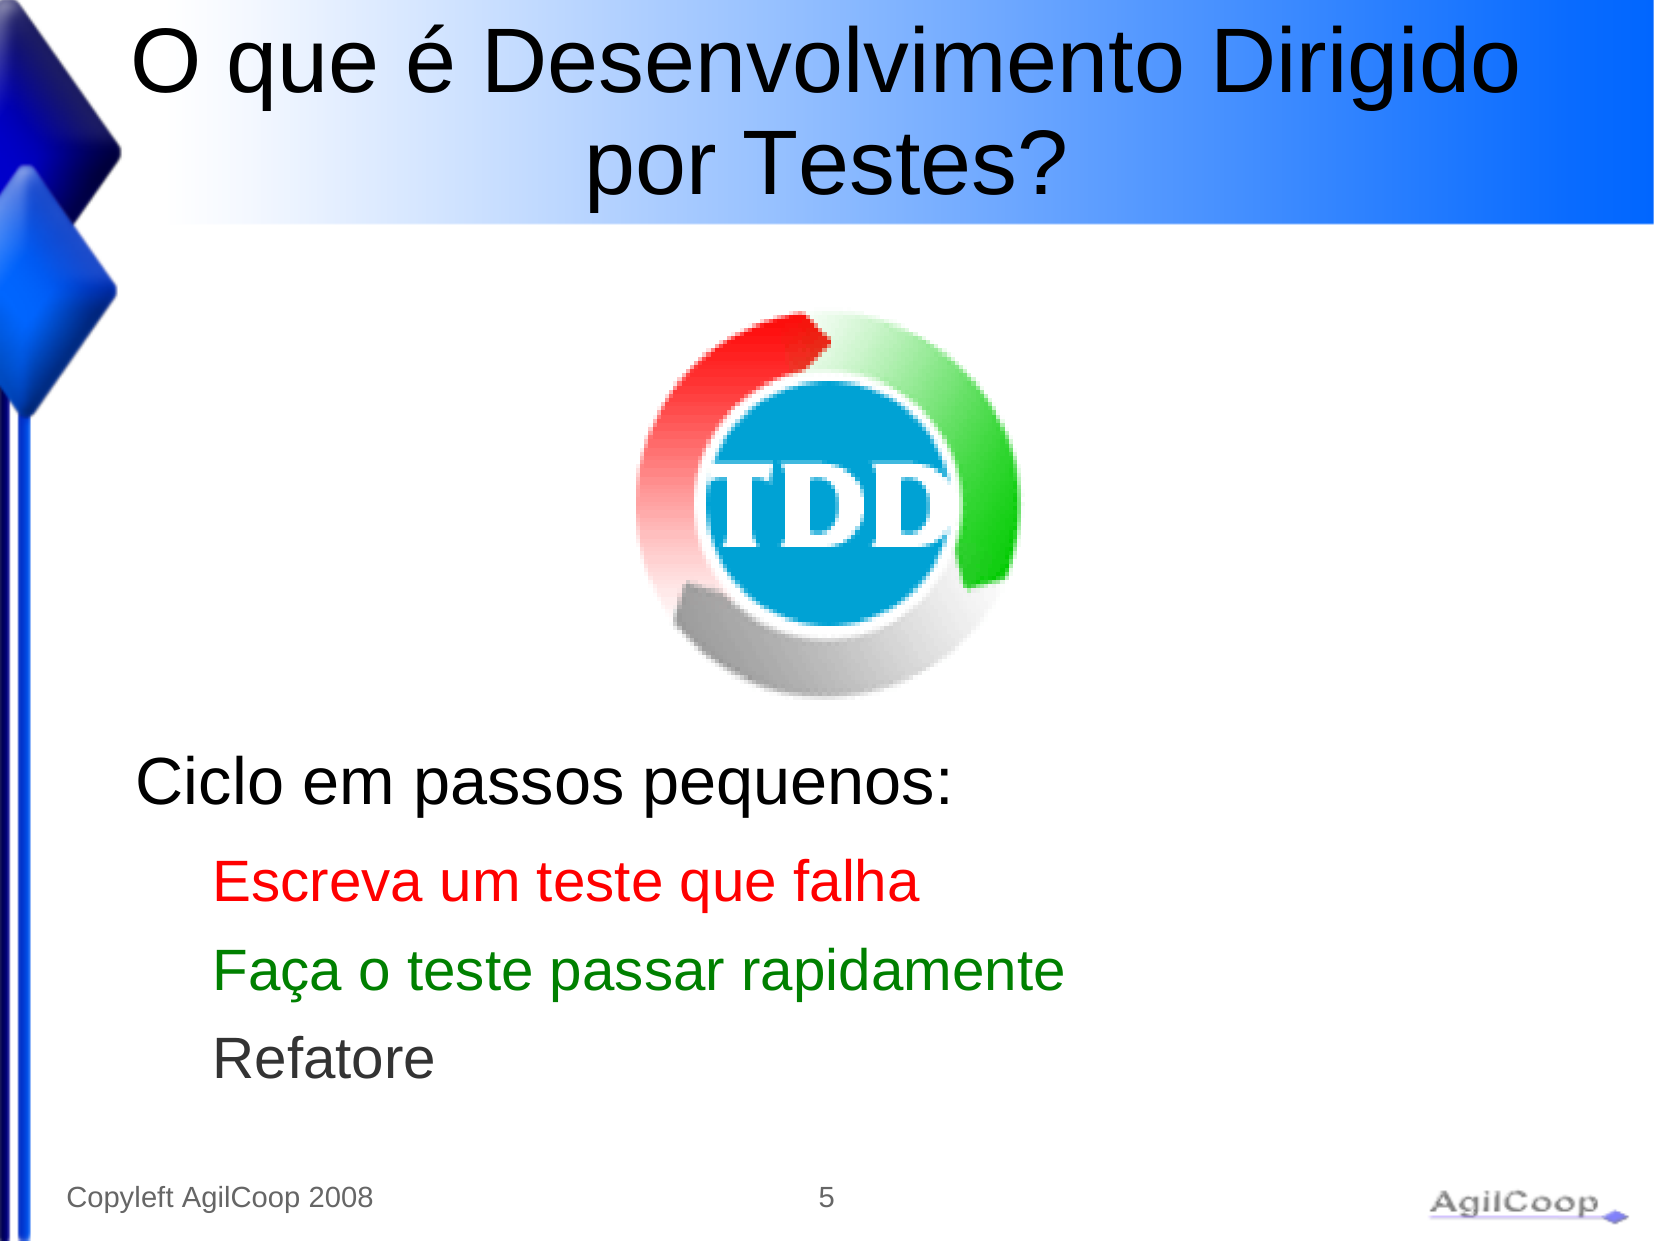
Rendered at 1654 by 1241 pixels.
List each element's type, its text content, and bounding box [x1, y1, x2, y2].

list Ciclo em passos pequenos: Escreva um teste que falha Faça o teste passar rapidamente Refatore [118, 271, 1607, 1108]
picture [0, 0, 1654, 1241]
title O que é Desenvolvimento Dirigido por Testes? [82, 9, 1571, 215]
